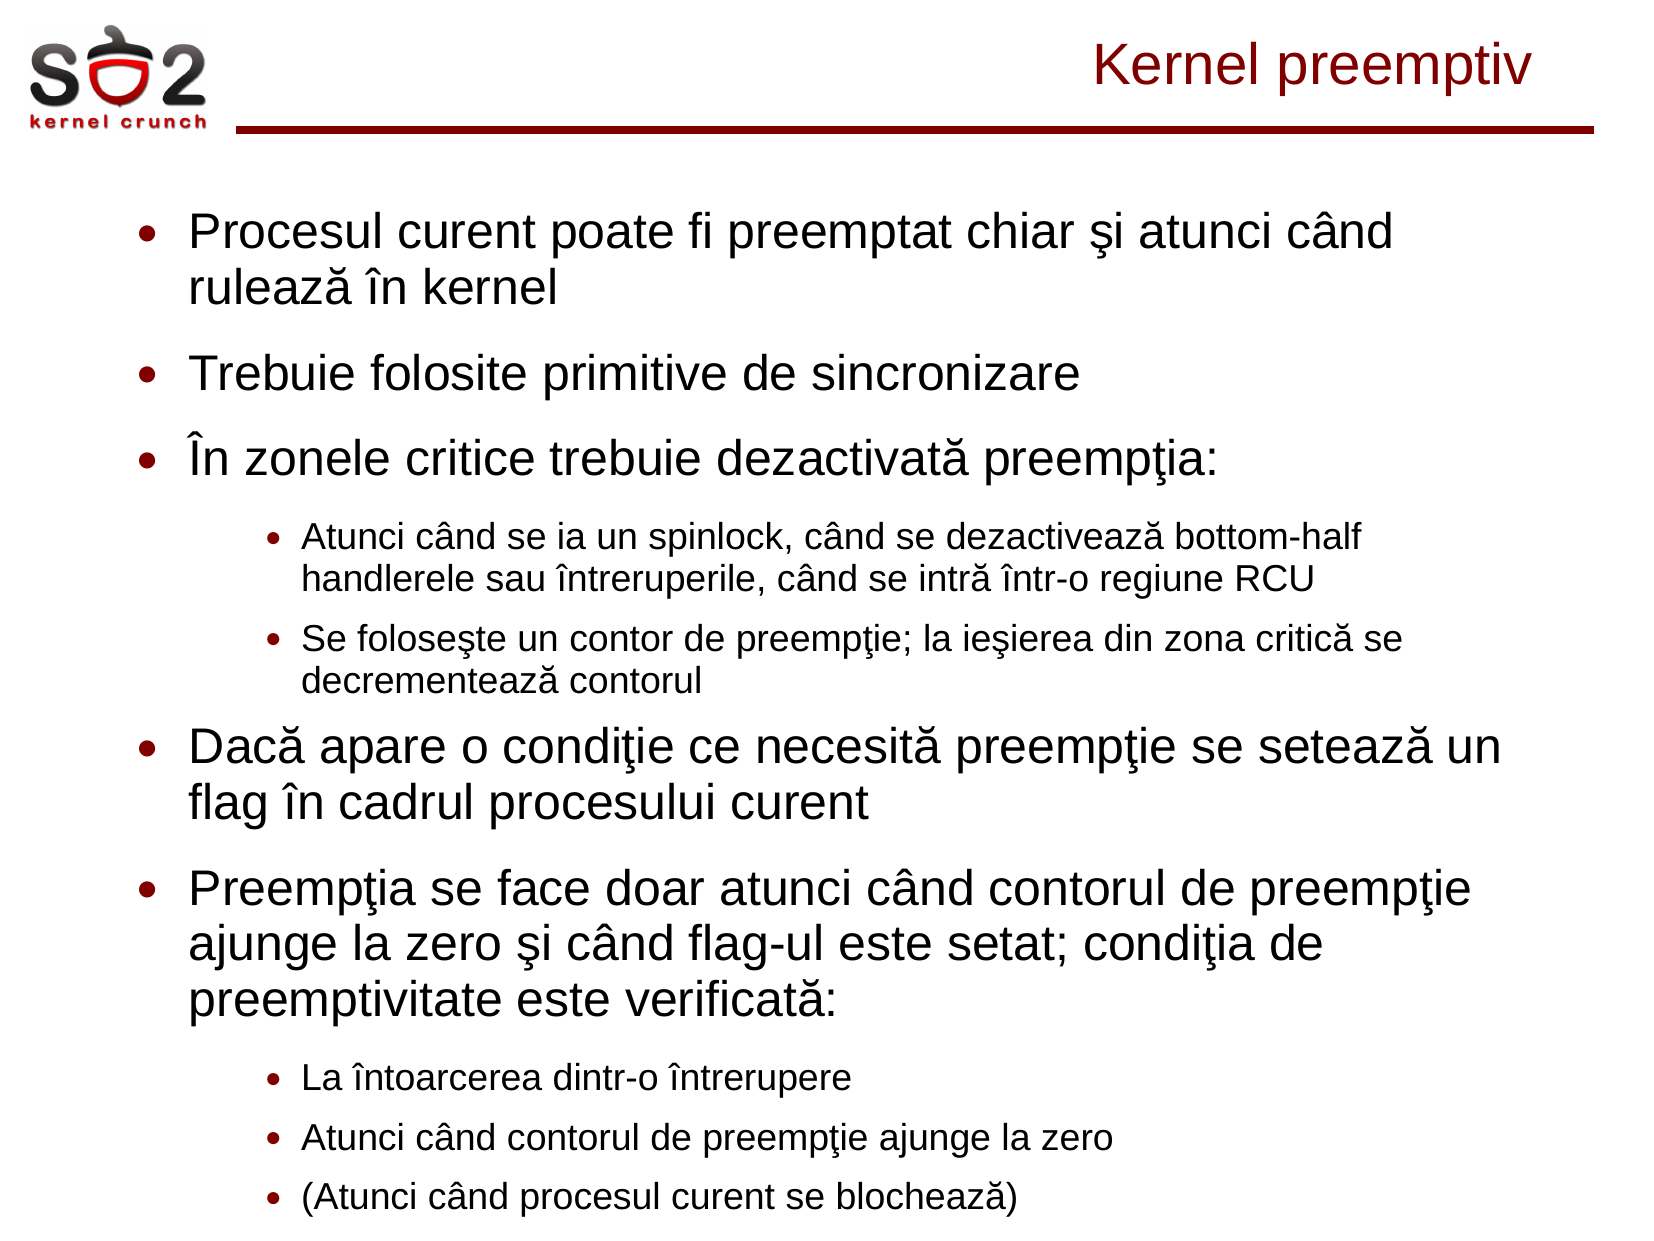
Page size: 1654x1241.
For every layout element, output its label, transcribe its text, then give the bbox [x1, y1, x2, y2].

picture [29, 23, 207, 130]
list Procesul curent poate fi preemptat chiar şi atunci când rulează în kernel Trebuie folosite primitive de sincronizare În zonele critice trebuie dezactivată preempţia: Atunci când se ia un spinlock, când se dezactivează bottom-half handlerele sau întreruperile, când se intră într-o regiune RCU Se foloseşte un contor de preempţie; la ieşierea din zona critică se decrementează contorul Dacă apare o condiţie ce necesită preempţie se setează un flag în cadrul procesului curent Preempţia se face doar atunci când contorul de preempţie ajunge la zero şi când flag-ul este setat; condiţia de preemptivitate este verificată: La întoarcerea dintr-o întrerupere Atunci când contorul de preempţie ajunge la zero (Atunci când procesul curent se blochează) [118, 203, 1531, 1218]
title Kernel preemptiv [121, 11, 1534, 119]
